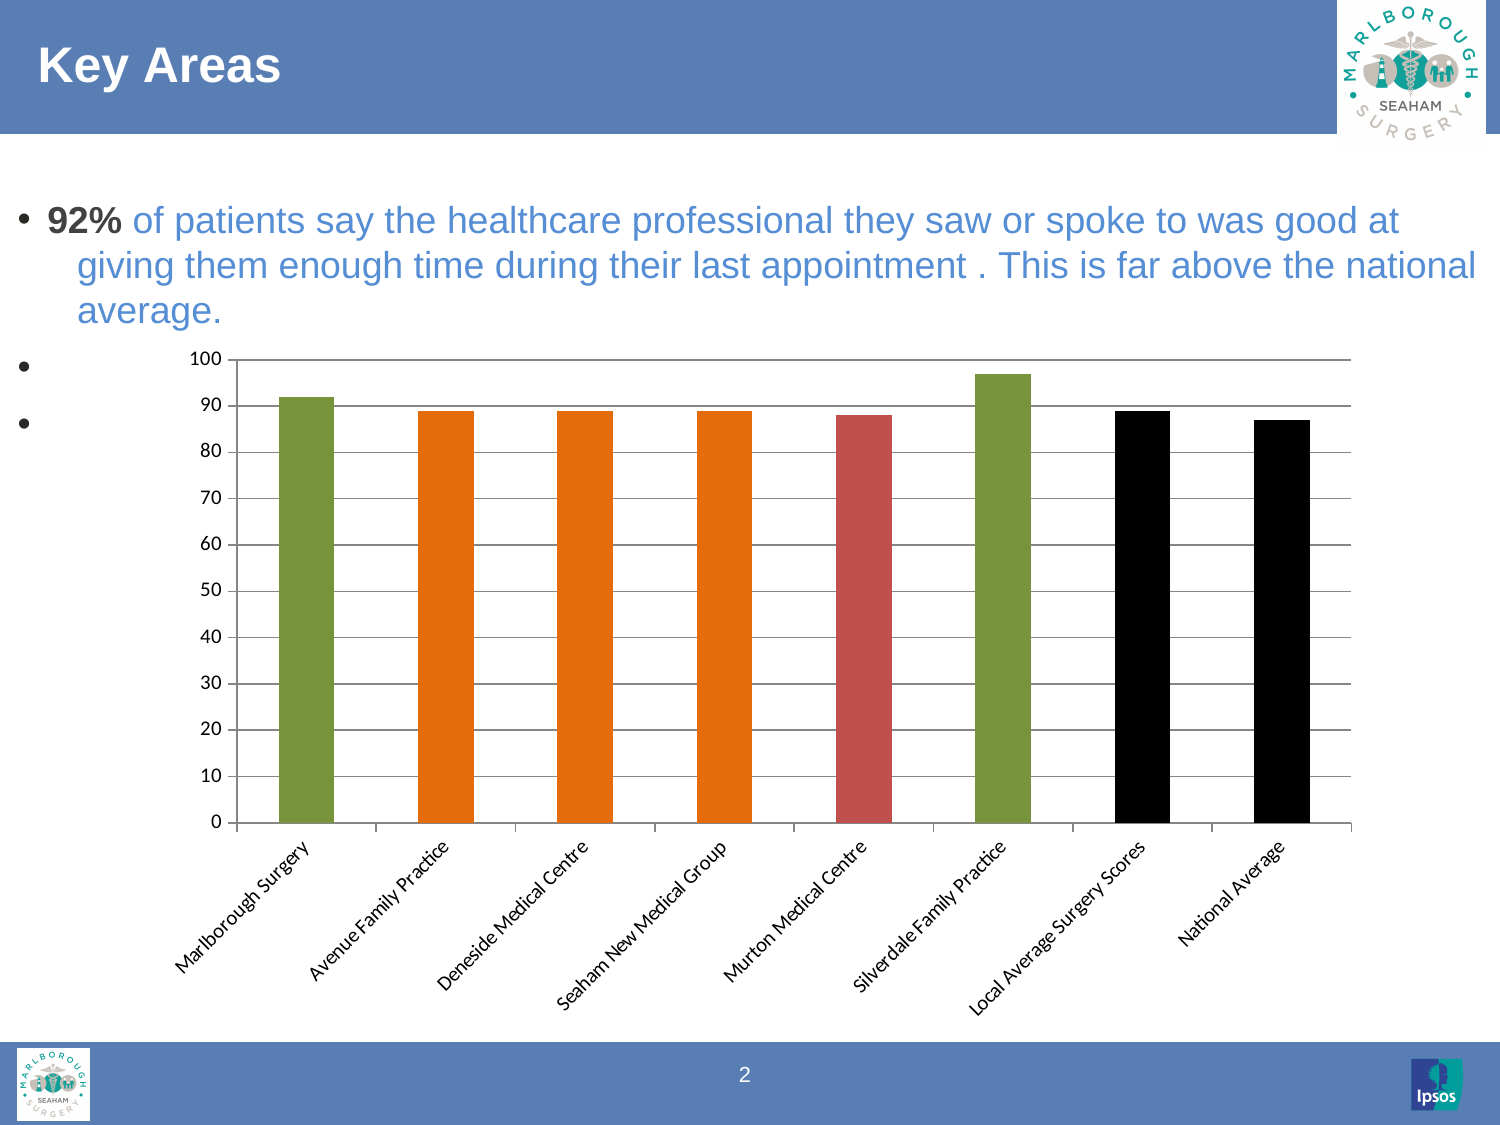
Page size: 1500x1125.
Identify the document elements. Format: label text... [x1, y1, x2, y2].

title Key Areas [37, 0, 1259, 126]
list 92% of patients say the healthcare professional they saw or spoke to was good at giving them enough time during their last appointment . This is far above the national average. [17, 196, 1483, 1024]
chart [147, 335, 1377, 1036]
